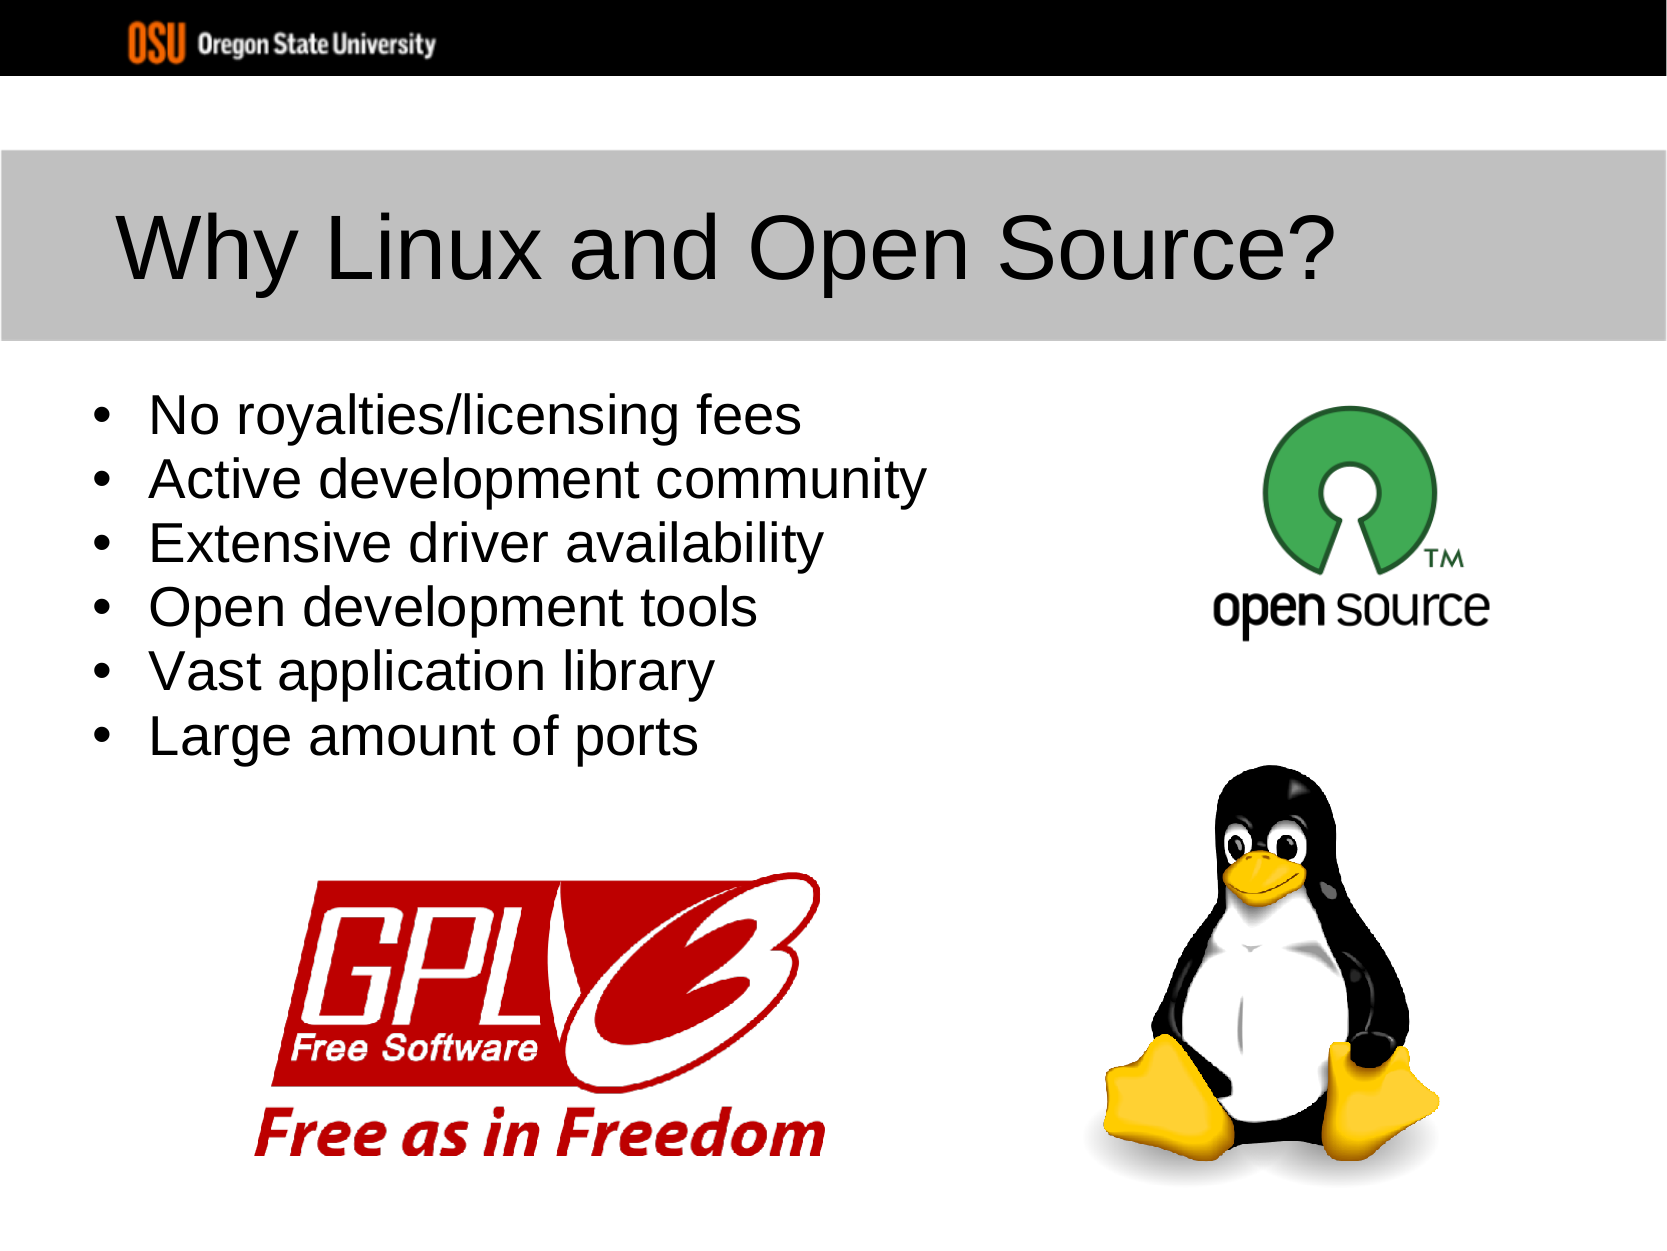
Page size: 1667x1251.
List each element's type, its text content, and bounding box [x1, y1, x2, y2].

picture [1079, 765, 1440, 1190]
picture [0, 149, 1667, 341]
subtitle Why Linux and Open Source? [115, 157, 1667, 341]
picture [1200, 383, 1501, 654]
picture [254, 870, 826, 1156]
picture [0, 0, 1667, 76]
text_box No royalties/licensing fees Active development community Extensive driver availability Open development tools Vast application library Large amount of ports [73, 383, 1242, 768]
